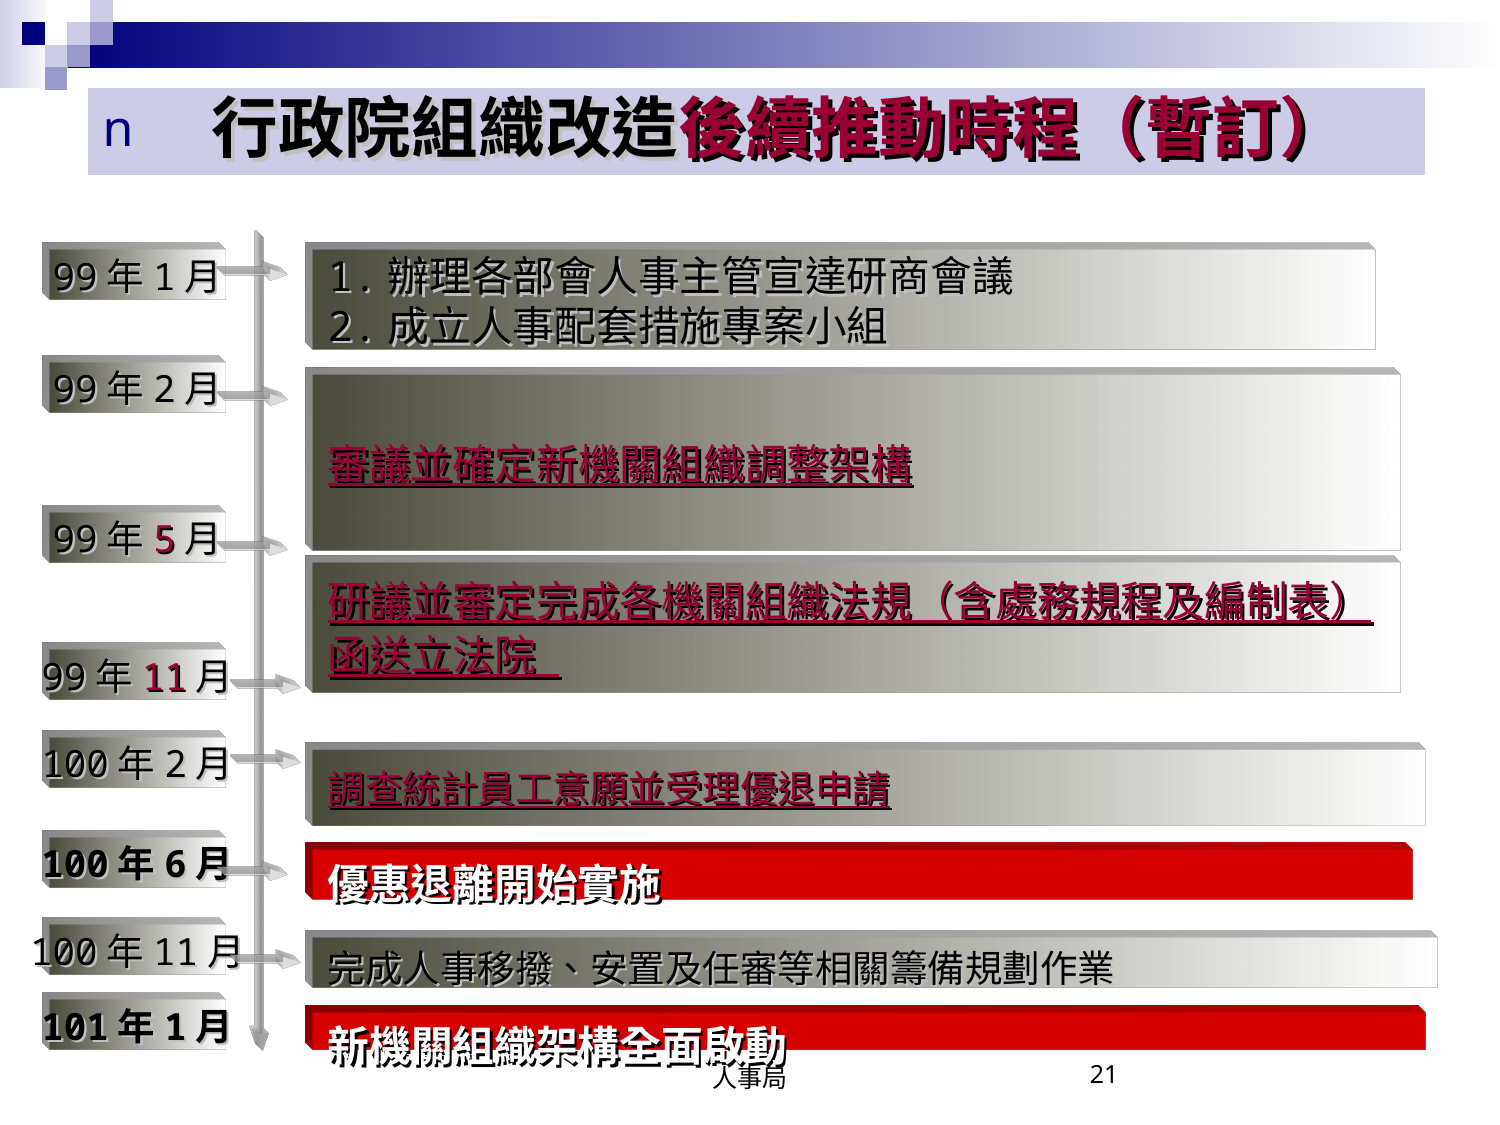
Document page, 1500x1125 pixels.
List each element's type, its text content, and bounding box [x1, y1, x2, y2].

text_box 行政院組織改造後續推動時程（暫訂） [88, 88, 1425, 175]
text_box 人事局 [512, 1050, 988, 1101]
text_box [1074, 1050, 1426, 1101]
